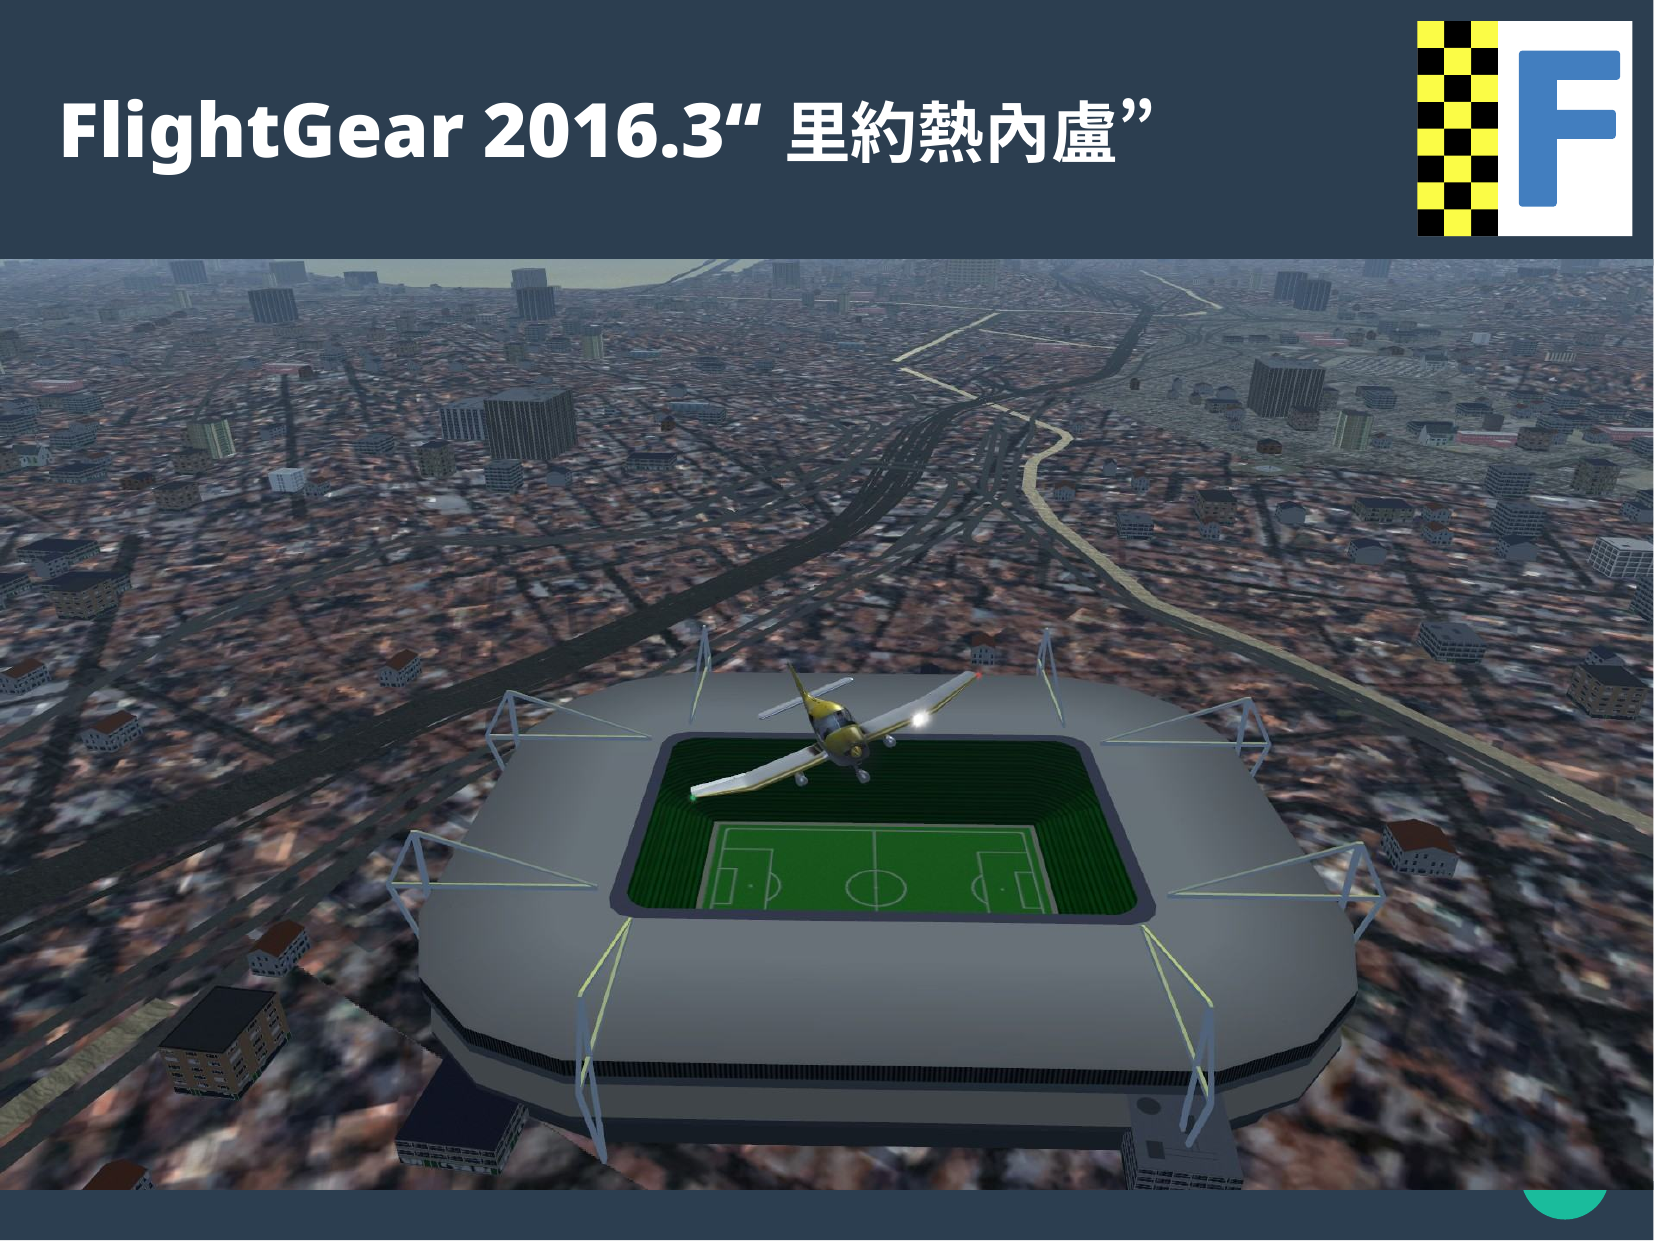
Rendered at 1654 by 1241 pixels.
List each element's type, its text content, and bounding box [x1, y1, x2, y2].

title FlightGear 2016.3“里約熱內盧” [59, 49, 1595, 207]
picture [0, 259, 1654, 1190]
